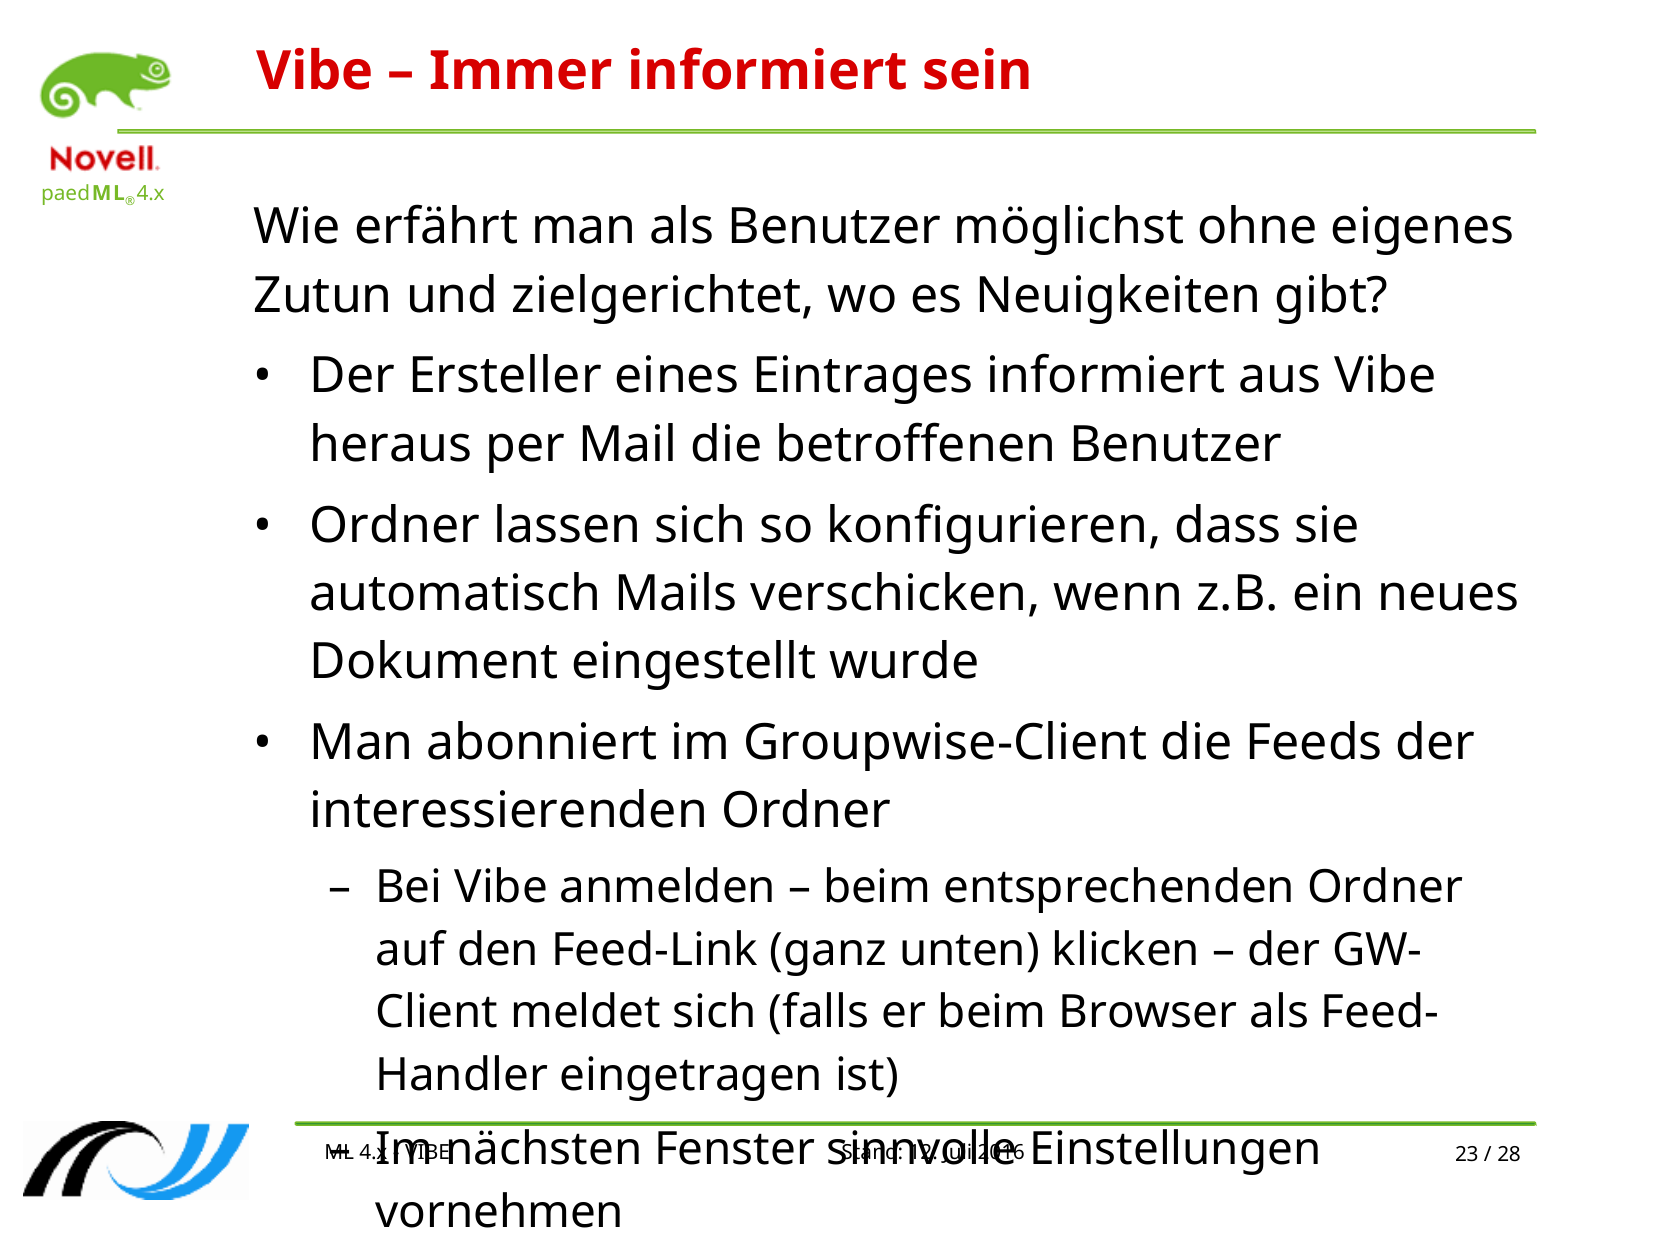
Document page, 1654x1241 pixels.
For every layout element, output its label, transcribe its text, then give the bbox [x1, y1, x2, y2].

picture [23, 1121, 249, 1200]
list Wie erfährt man als Benutzer möglichst ohne eigenes Zutun und zielgerichtet, wo es Neuigkeiten gibt? Der Ersteller eines Eintrages informiert aus Vibe heraus per Mail die betroffenen Benutzer Ordner lassen sich so konfigurieren, dass sie automatisch Mails verschicken, wenn z.B. ein neues Dokument eingestellt wurde Man abonniert im Groupwise-Client die Feeds der interessierenden Ordner Bei Vibe anmelden – beim entsprechenden Ordner auf den Feed-Link (ganz unten) klicken – der GW-Client meldet sich (falls er beim Browser als Feed-Handler eingetragen ist) Im nächsten Fenster sinnvolle Einstellungen vornehmen [253, 190, 1530, 1077]
title Vibe – Immer informiert sein [256, 7, 1530, 130]
picture [26, 35, 184, 193]
